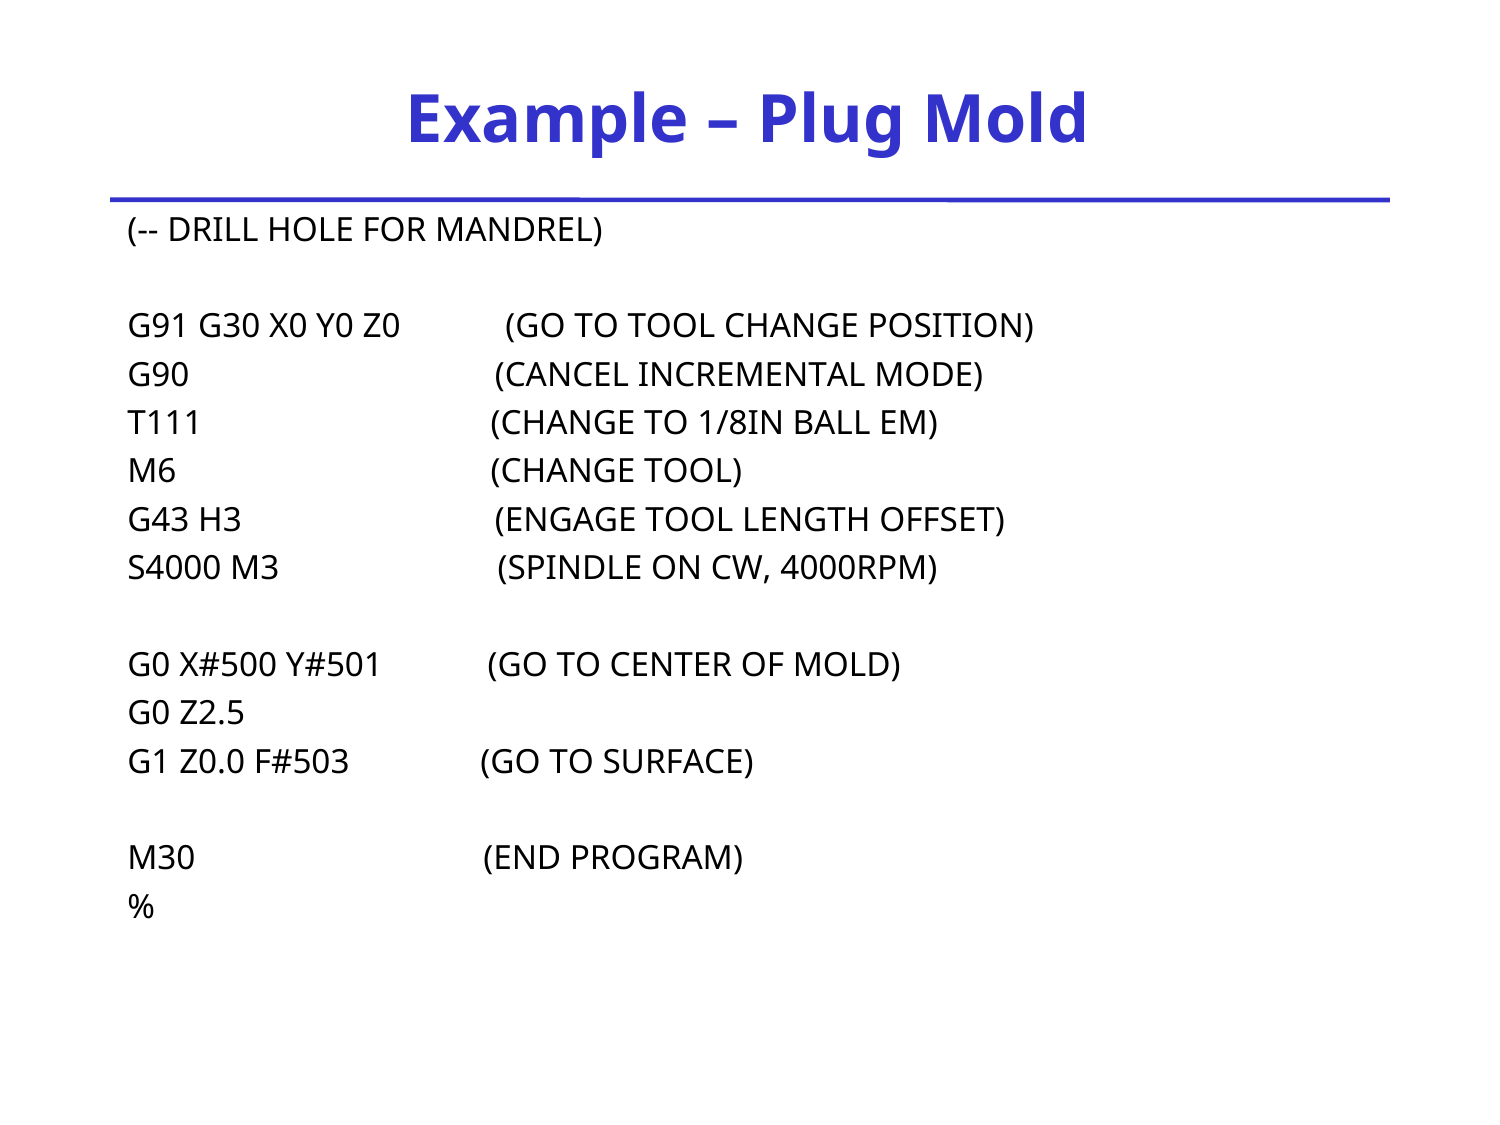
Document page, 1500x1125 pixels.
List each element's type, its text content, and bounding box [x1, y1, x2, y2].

list (-- DRILL HOLE FOR MANDREL) G91 G30 X0 Y0 Z0 (GO TO TOOL CHANGE POSITION) G90 (CANCEL INCREMENTAL MODE) T111 (CHANGE TO 1/8IN BALL EM) M6 (CHANGE TOOL) G43 H3 (ENGAGE TOOL LENGTH OFFSET) S4000 M3 (SPINDLE ON CW, 4000RPM) G0 X#500 Y#501 (GO TO CENTER OF MOLD) G0 Z2.5 G1 Z0.0 F#503 (GO TO SURFACE) M30 (END PROGRAM) % [112, 199, 1384, 934]
title Example – Plug Mold [112, 29, 1384, 199]
